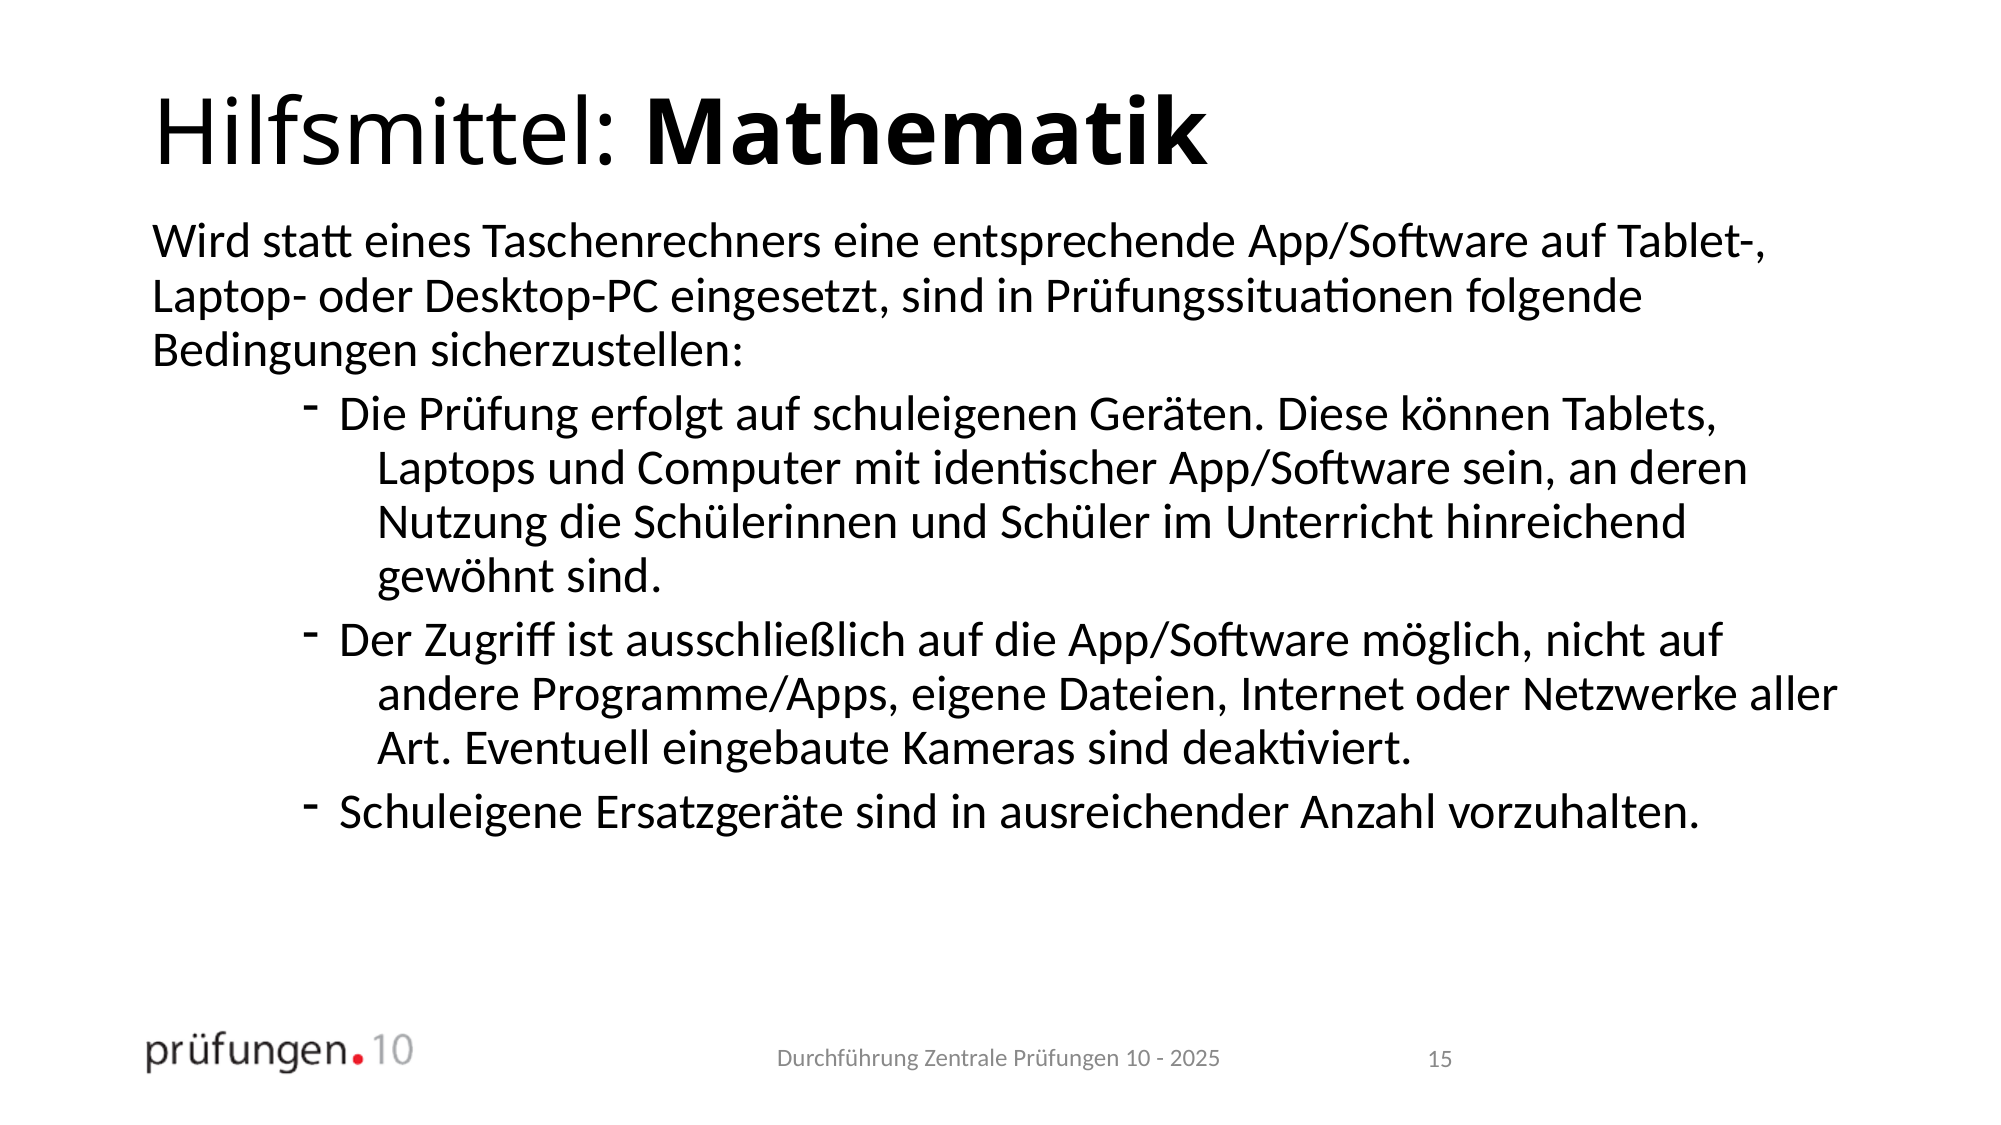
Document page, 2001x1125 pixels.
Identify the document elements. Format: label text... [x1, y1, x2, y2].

picture [137, 1023, 423, 1080]
title Hilfsmittel: Mathematik [137, 77, 1863, 193]
text_box <Foliennummer> [1412, 1027, 1863, 1088]
list Wird statt eines Taschenrechners eine entsprechende App/Software auf Tablet-, Laptop- oder Desktop-PC eingesetzt, sind in Prüfungssituationen folgende Bedingungen sicherzustellen: Die Prüfung erfolgt auf schuleigenen Geräten. Diese können Tablets, Laptops und Computer mit identischer App/Software sein, an deren Nutzung die Schülerinnen und Schüler im Unterricht hinreichend gewöhnt sind. Der Zugriff ist ausschließlich auf die App/Software möglich, nicht auf andere Programme/Apps, eigene Dateien, Internet oder Netzwerke aller Art. Eventuell eingebaute Kameras sind deaktiviert. Schuleigene Ersatzgeräte sind in ausreichender Anzahl vorzuhalten. [137, 207, 1863, 1014]
